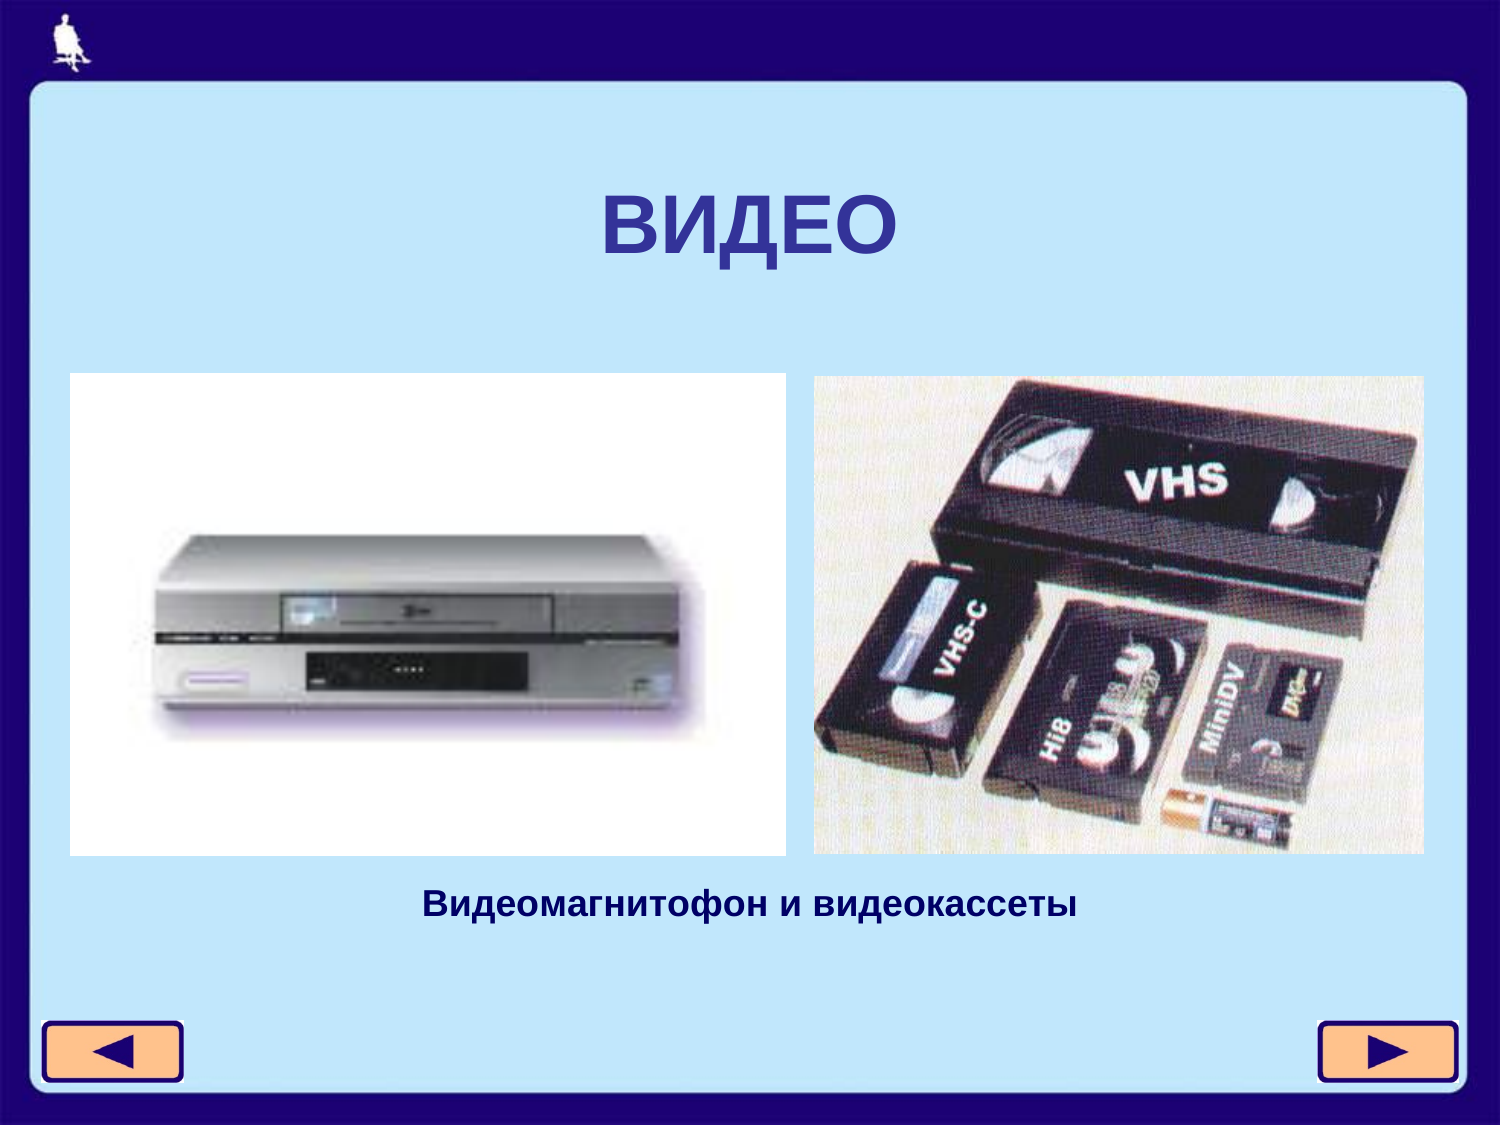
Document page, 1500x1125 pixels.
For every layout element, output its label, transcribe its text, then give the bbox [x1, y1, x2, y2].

text_box Видеомагнитофон и видеокассеты [230, 871, 1270, 932]
title ВИДЕО [112, 149, 1388, 291]
picture [0, 0, 1500, 1125]
